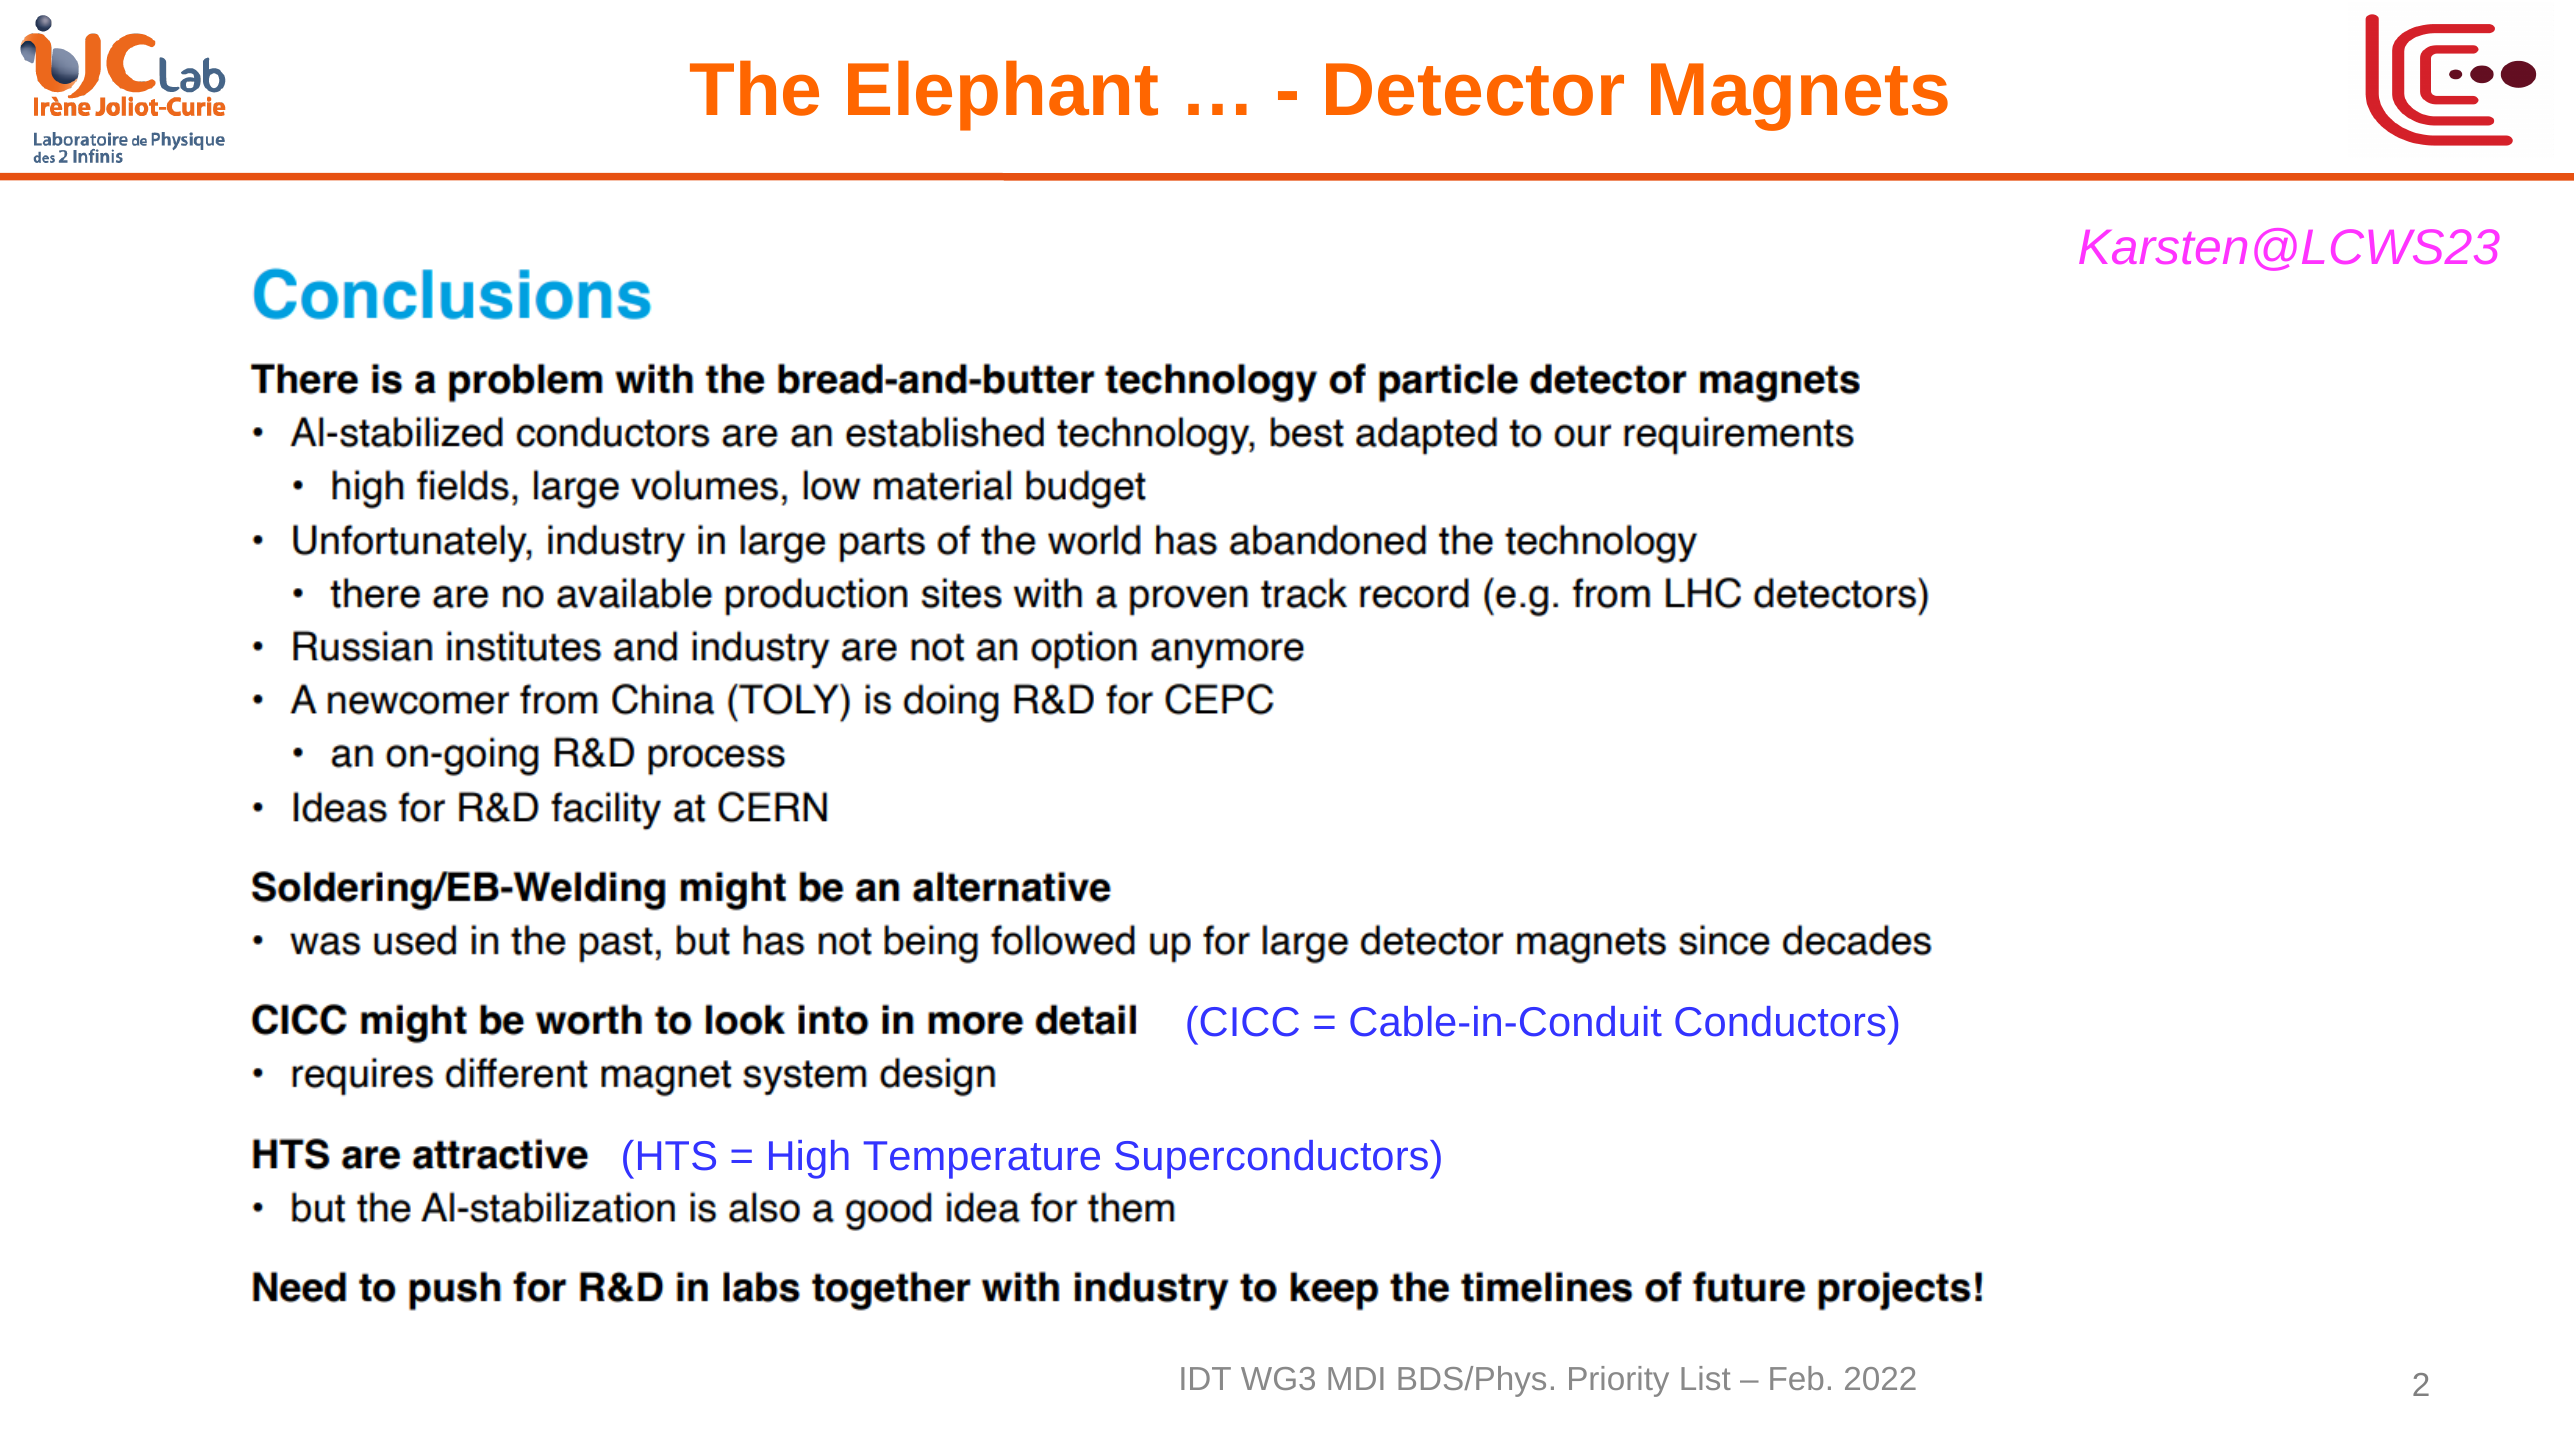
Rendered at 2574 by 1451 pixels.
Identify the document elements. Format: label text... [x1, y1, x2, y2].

picture [4, 0, 241, 178]
title The Elephant … - Detector Magnets [226, 9, 2415, 162]
picture [2348, 2, 2554, 158]
picture [203, 251, 2293, 1342]
text_box (CICC = Cable-in-Conduit Conductors) [1170, 987, 1917, 1053]
text_box (HTS = High Temperature Superconductors) [605, 1121, 1460, 1187]
text_box Karsten@LCWS23 [2062, 207, 2516, 283]
